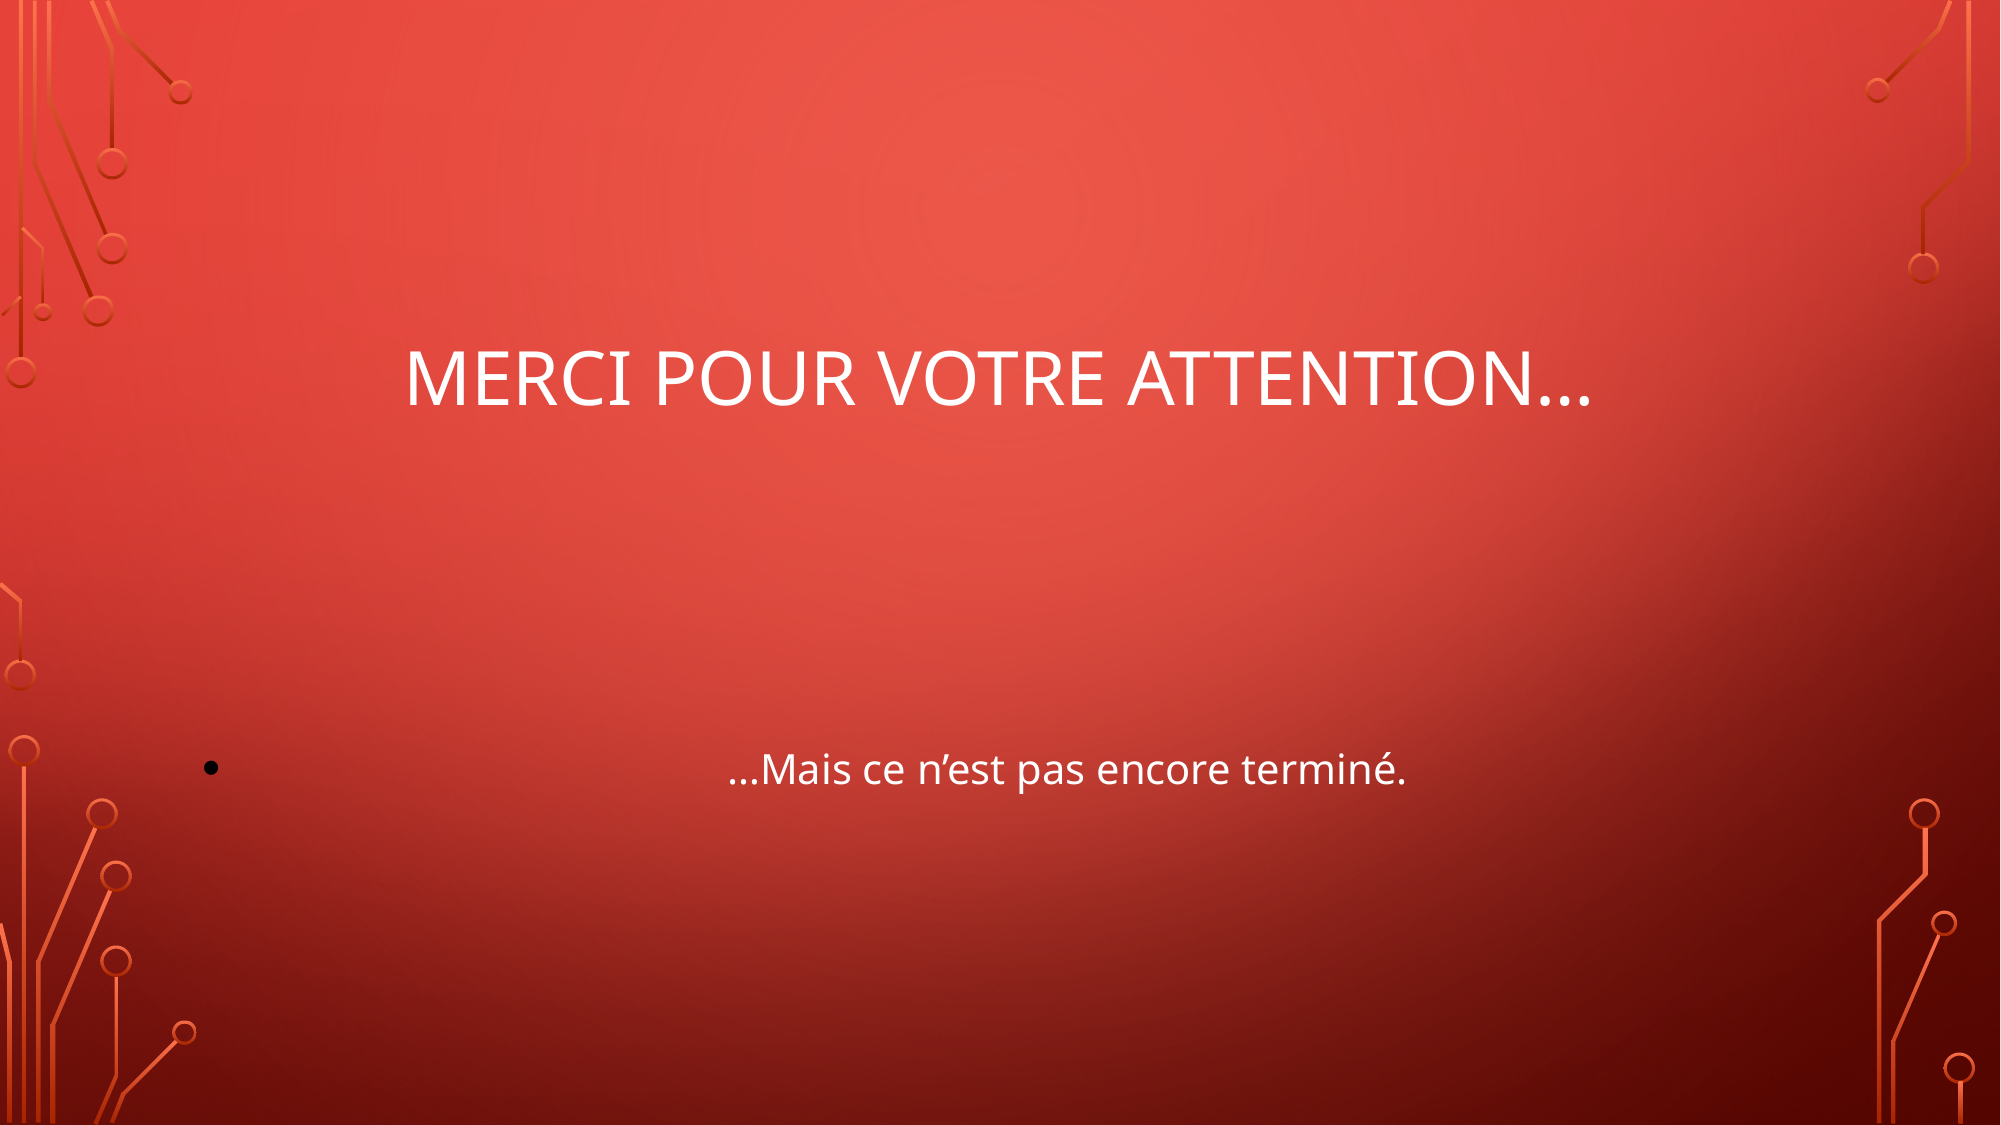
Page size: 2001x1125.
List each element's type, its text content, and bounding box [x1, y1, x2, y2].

list …Mais ce n’est pas encore terminé. [298, 900, 1924, 1125]
title Merci pour votre attention… [187, 99, 1813, 663]
